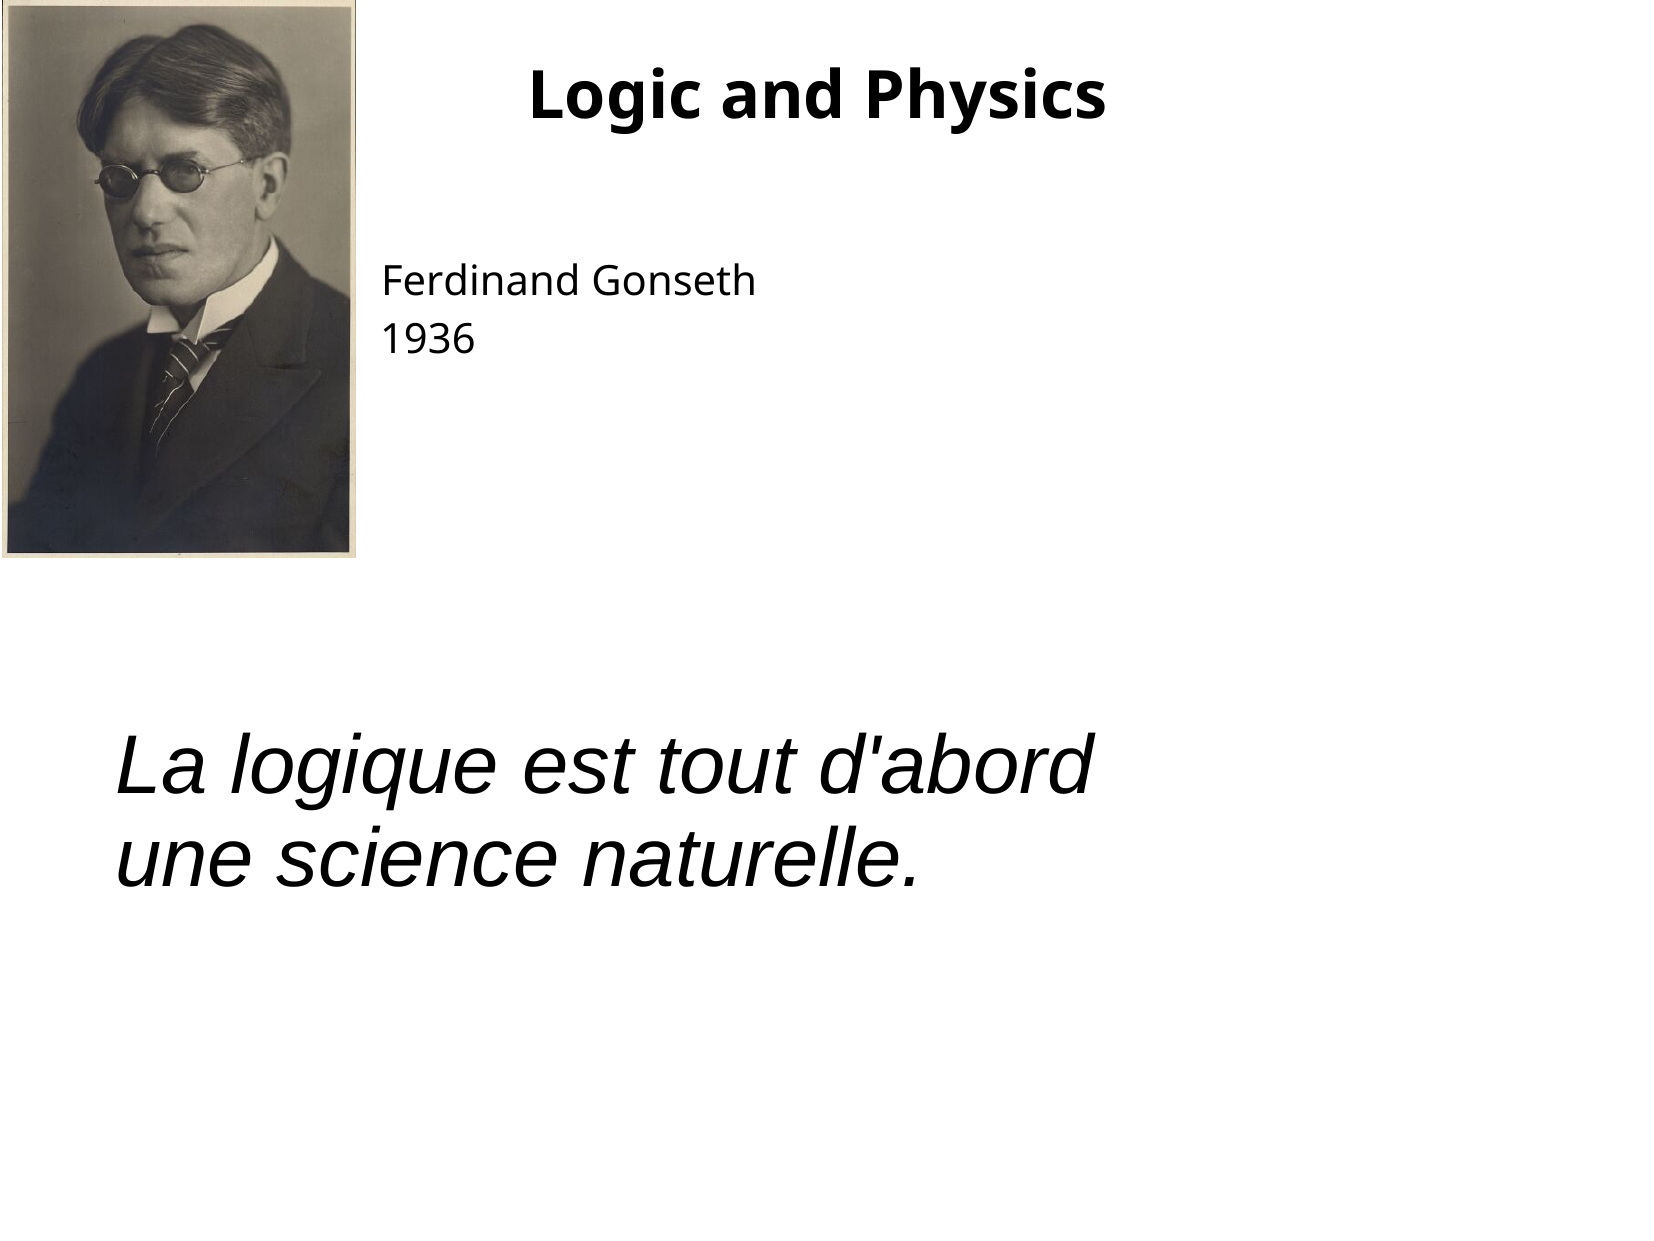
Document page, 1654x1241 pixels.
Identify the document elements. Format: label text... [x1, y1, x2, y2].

text_box Ferdinand Gonseth [366, 243, 978, 353]
text_box Logic and Physics [512, 40, 1654, 140]
text_box 1936 [365, 301, 707, 370]
picture [2, 0, 356, 558]
text_box La logique est tout d'abord une science naturelle. [100, 710, 1575, 912]
